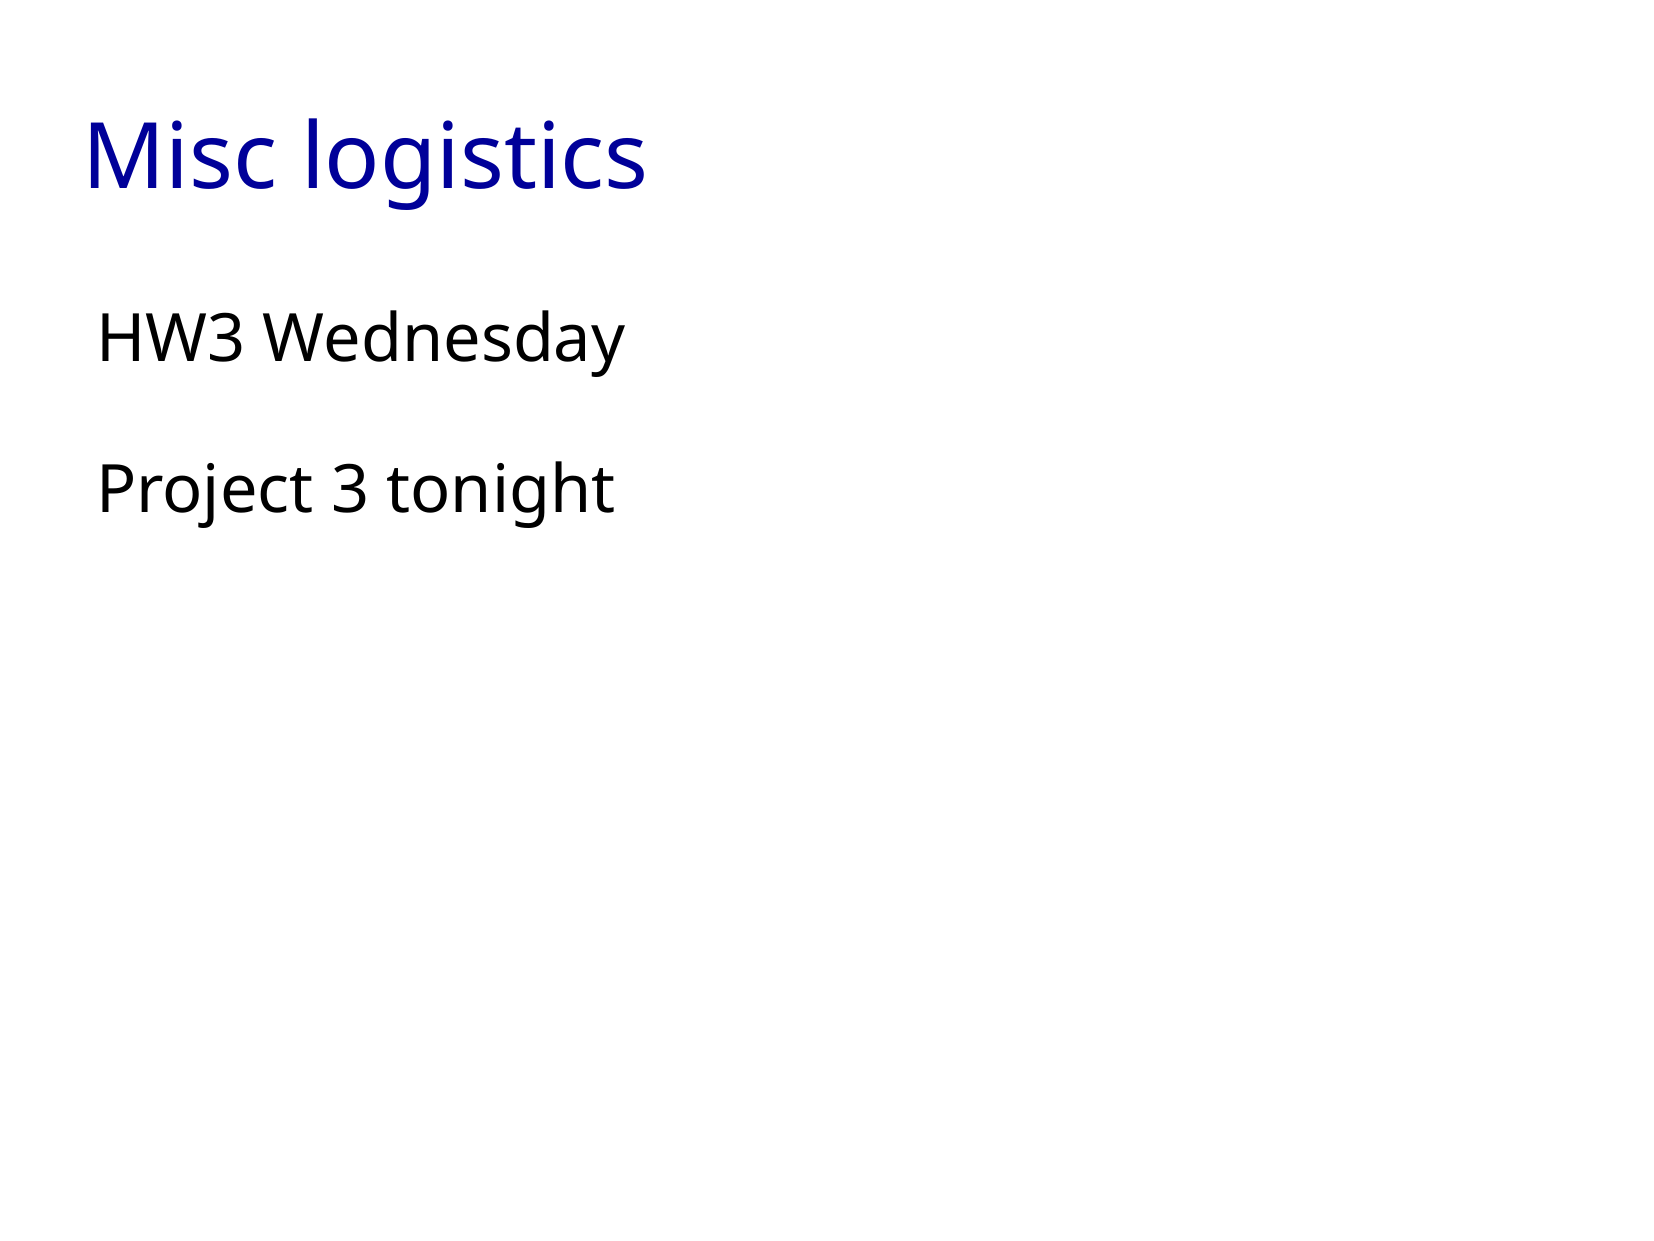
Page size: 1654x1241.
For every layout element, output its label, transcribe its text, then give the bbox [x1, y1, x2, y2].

title Misc logistics [82, 49, 1571, 257]
list HW3 Wednesday Project 3 tonight [60, 290, 1571, 1096]
